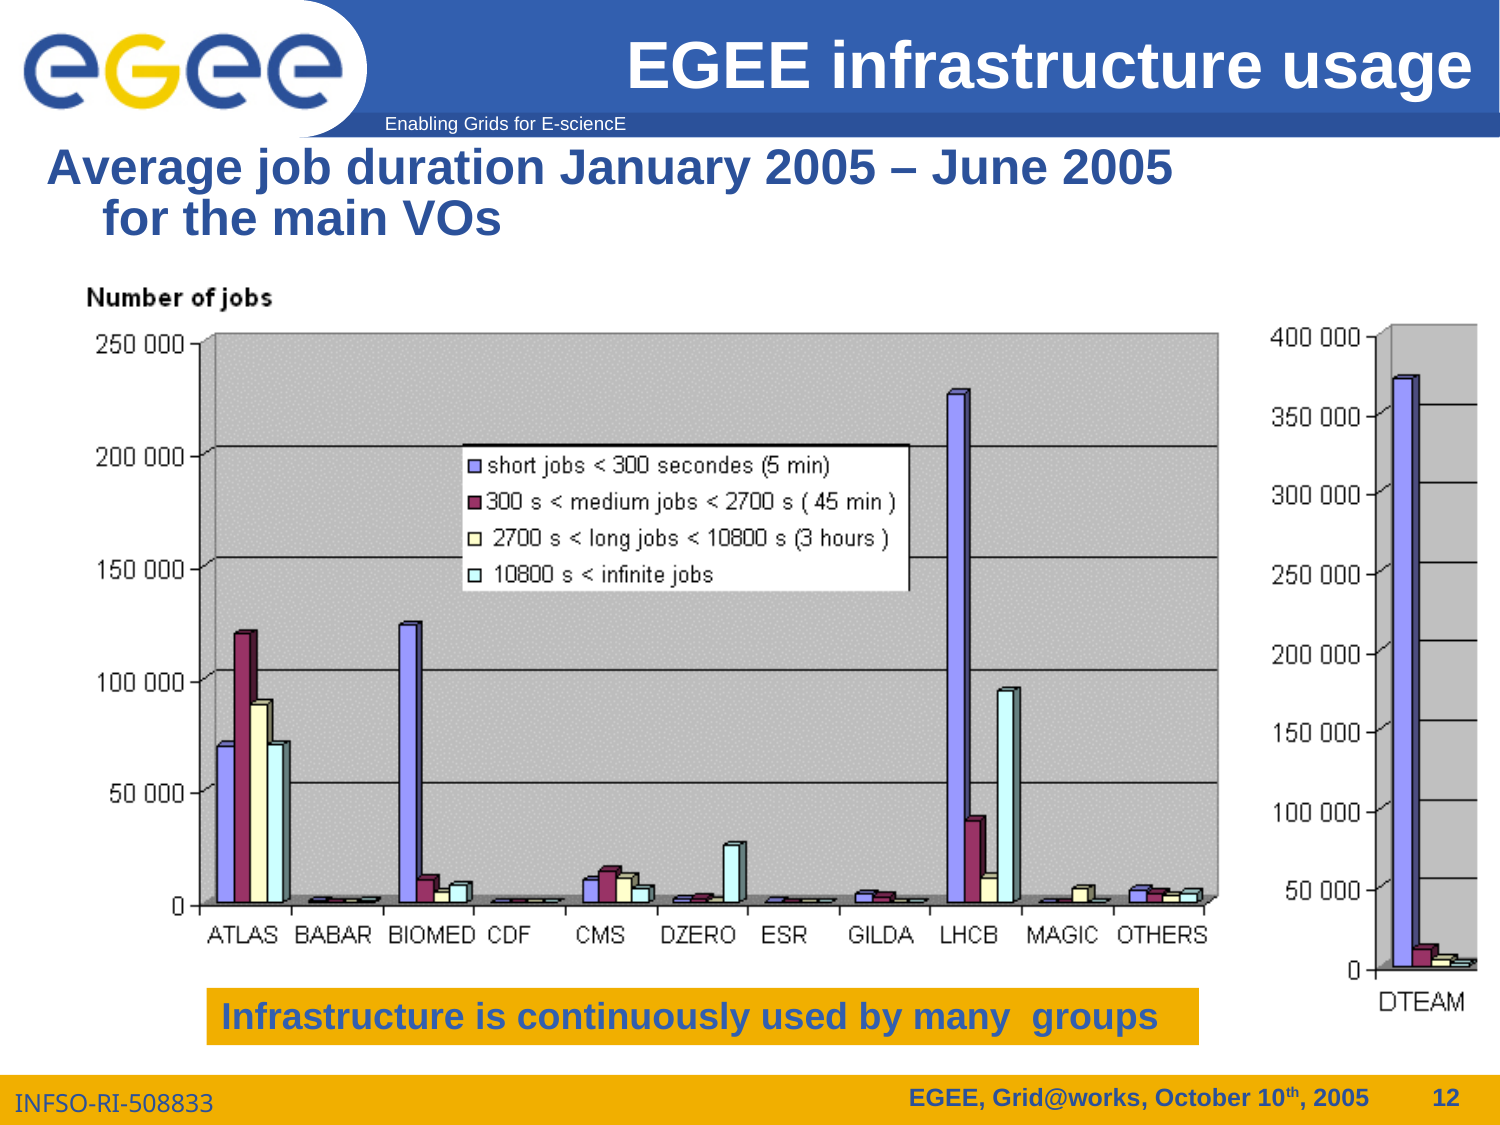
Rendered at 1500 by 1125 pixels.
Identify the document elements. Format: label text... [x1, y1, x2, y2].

picture [5, 267, 1495, 1072]
list Average job duration January 2005 – June 2005 for the main VOs [46, 142, 1473, 267]
picture [18, 30, 349, 112]
text_box Infrastructure is continuously used by many groups [206, 987, 1199, 1046]
title EGEE infrastructure usage [369, 10, 1475, 124]
